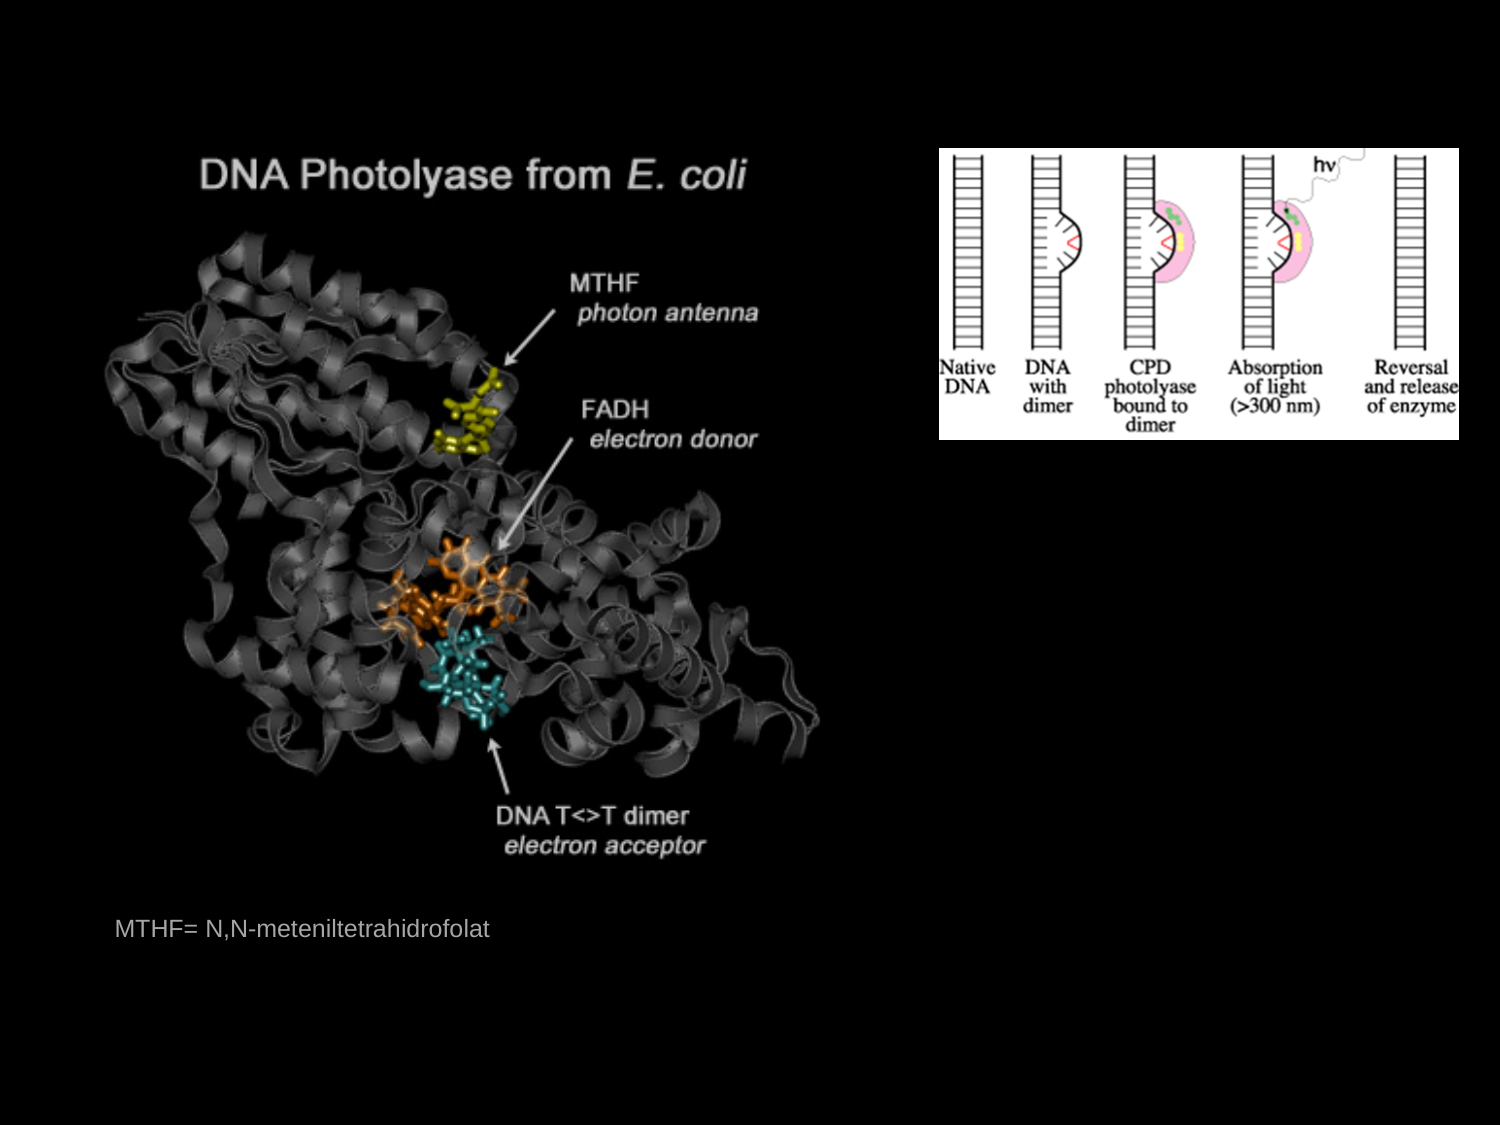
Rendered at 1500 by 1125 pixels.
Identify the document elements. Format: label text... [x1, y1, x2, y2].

text_box MTHF= N,N-meteniltetrahidrofolat [99, 904, 506, 950]
picture [88, 148, 857, 877]
picture [939, 148, 1459, 441]
